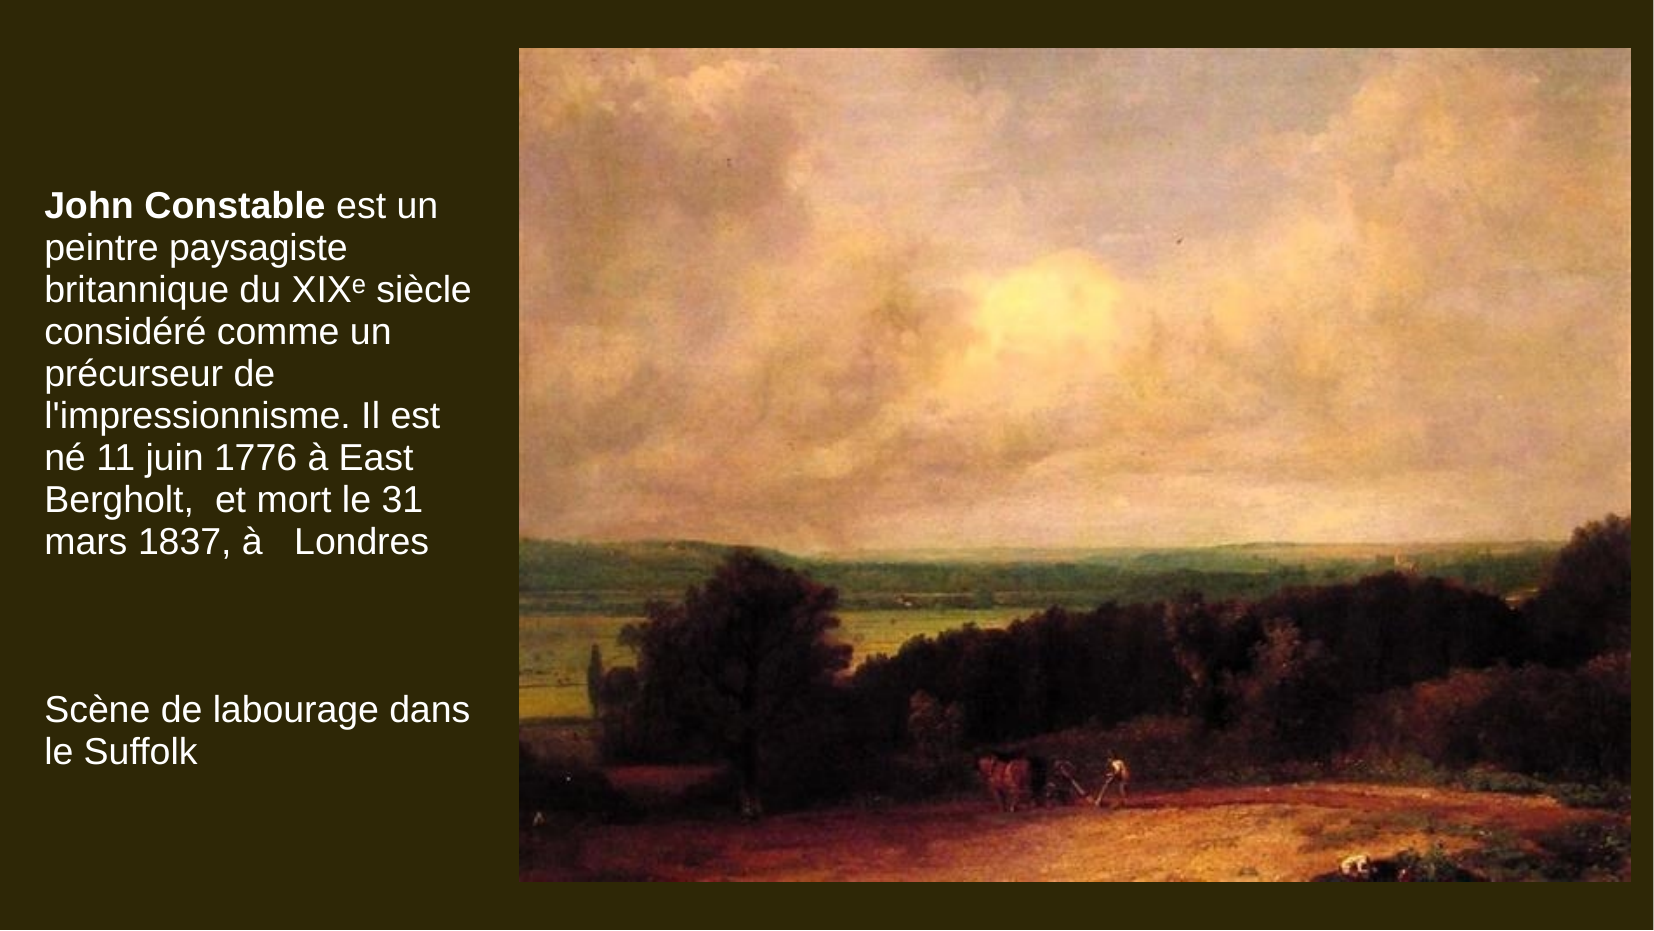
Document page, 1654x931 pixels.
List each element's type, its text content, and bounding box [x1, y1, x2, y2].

picture [519, 48, 1631, 882]
text_box John Constable est un peintre paysagiste britannique du XIXᵉ siècle considéré comme un précurseur de l'impressionnisme. Il est né 11 juin 1776 à East Bergholt, et mort le 31 mars 1837, à Londres Scène de labourage dans le Suffolk [29, 177, 502, 906]
